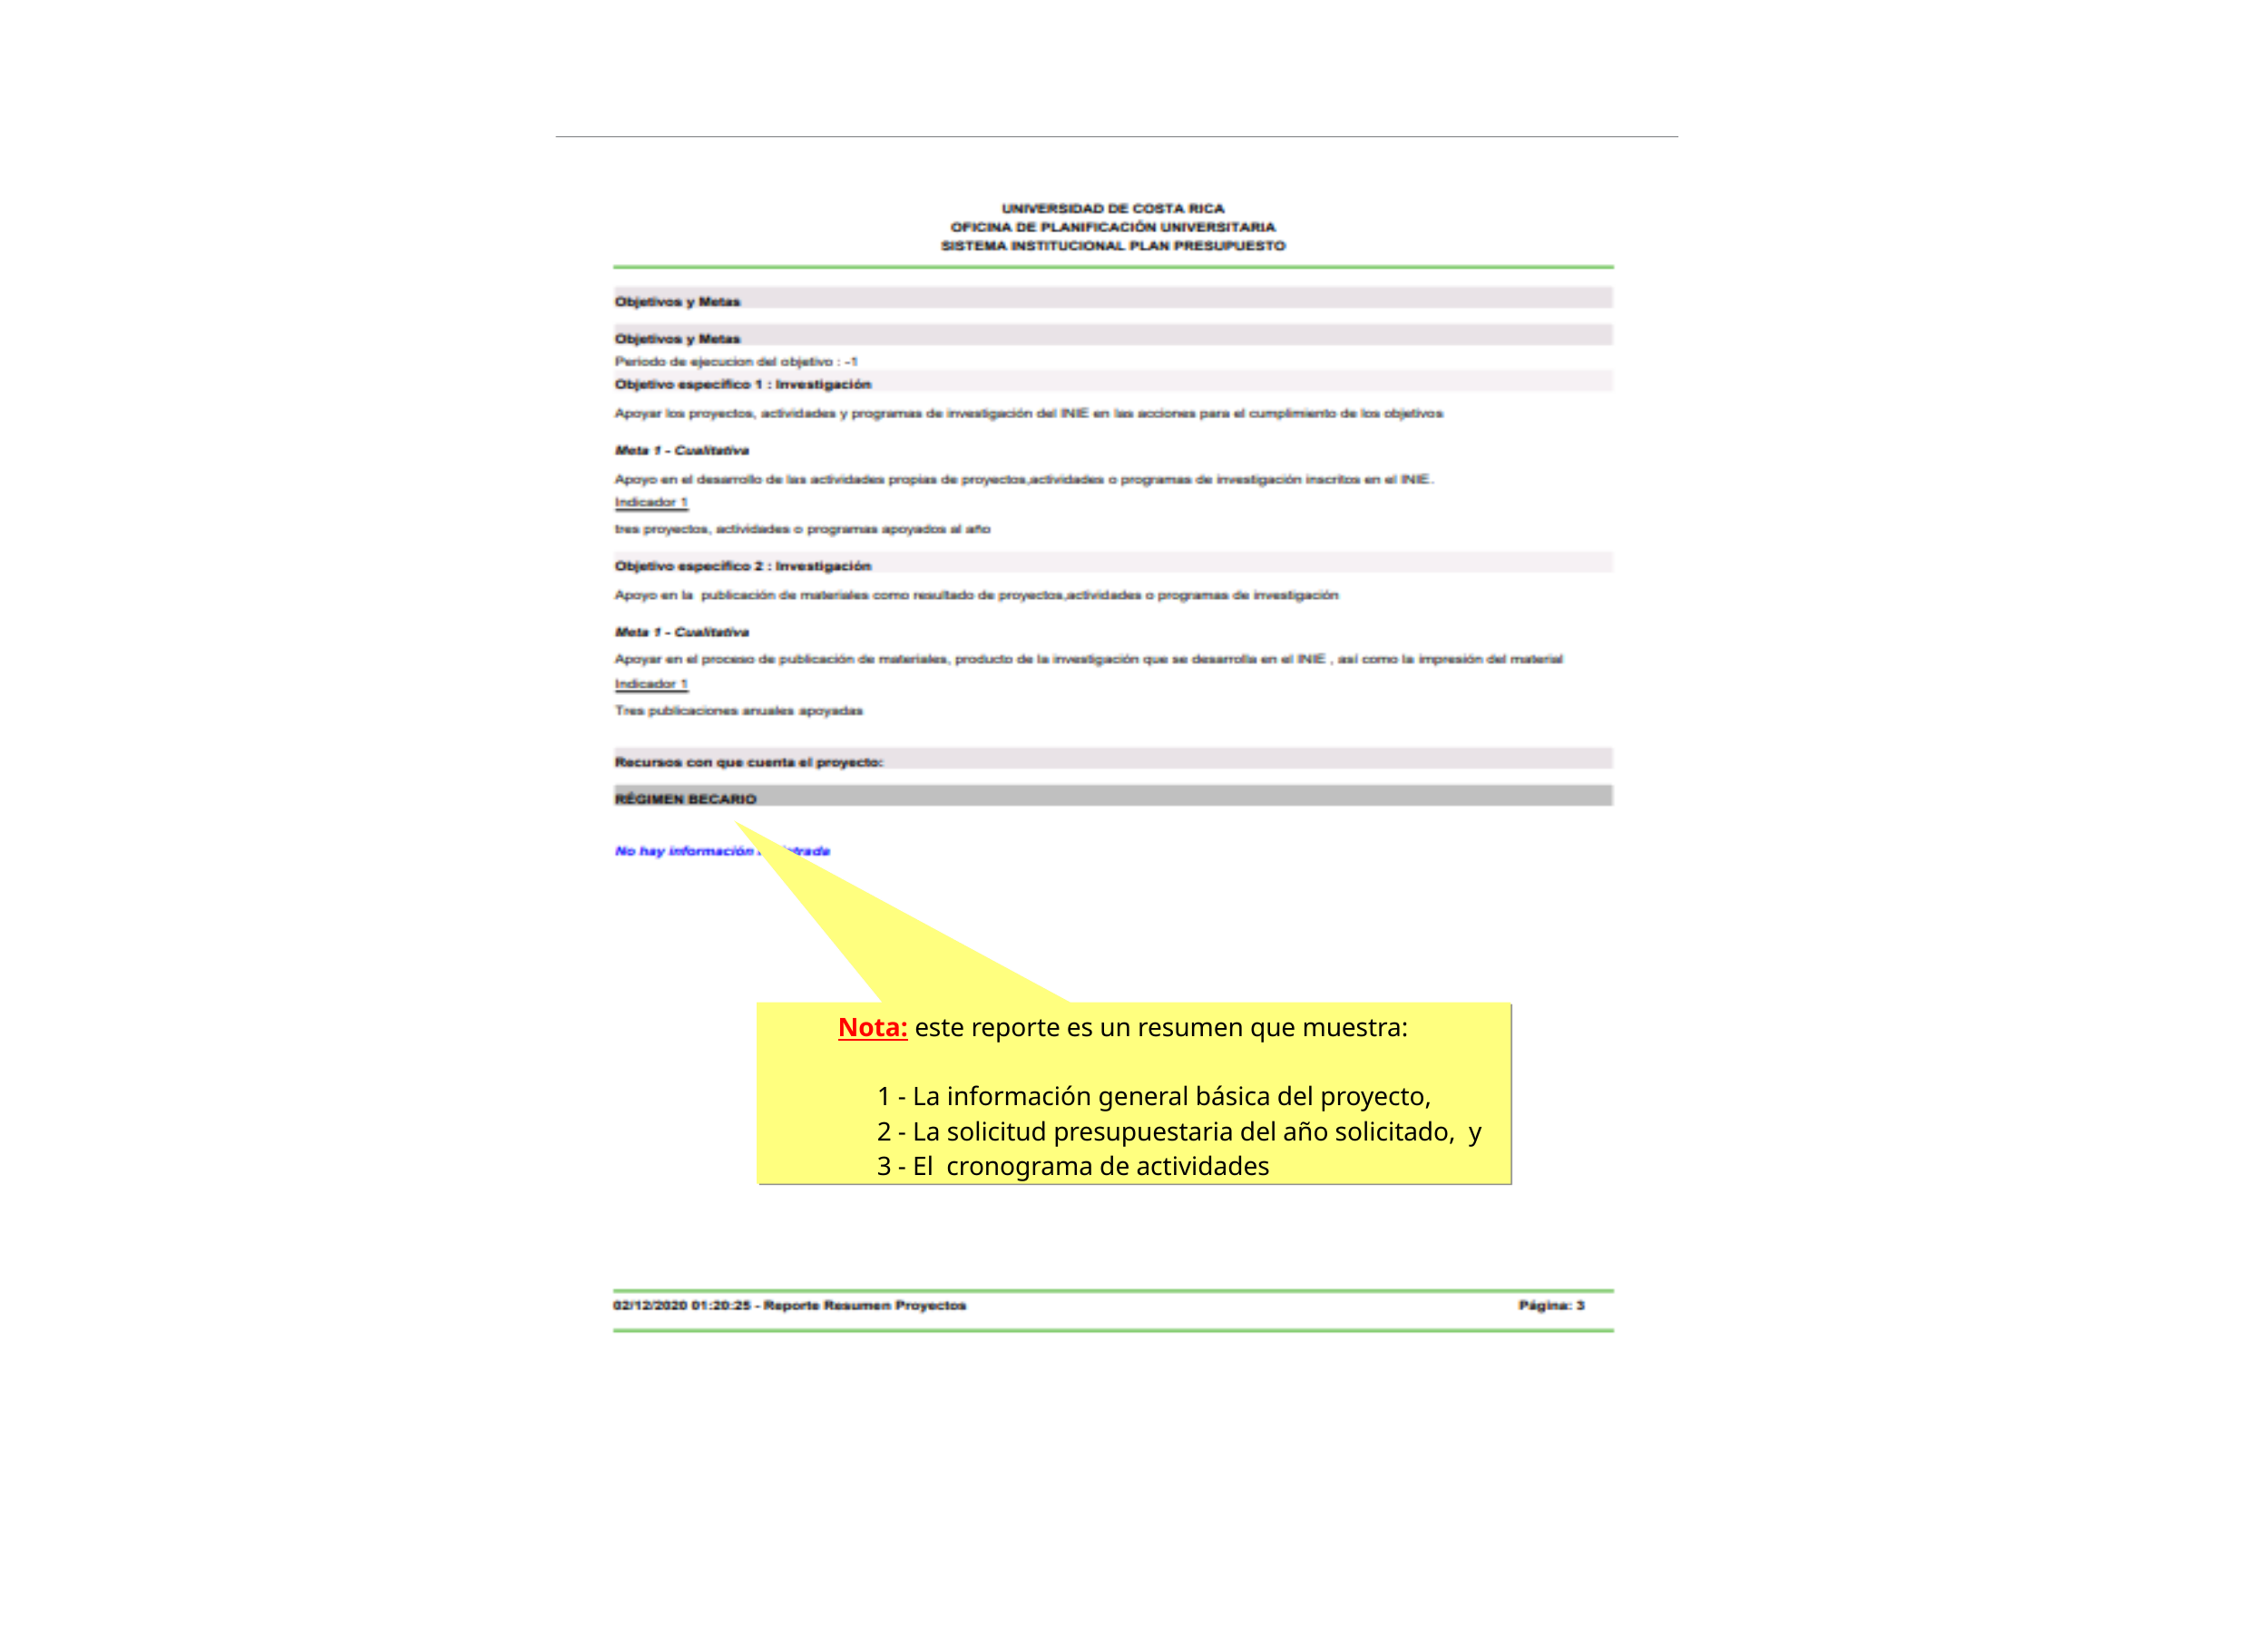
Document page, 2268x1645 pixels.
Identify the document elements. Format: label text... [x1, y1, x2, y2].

text_box Nota: este reporte es un resumen que muestra: 1 - La información general básica del proyecto, 2 - La solicitud presupuestaria del año solicitado, y 3 - El cronograma de actividades [734, 820, 1511, 1184]
picture [555, 136, 1679, 1362]
